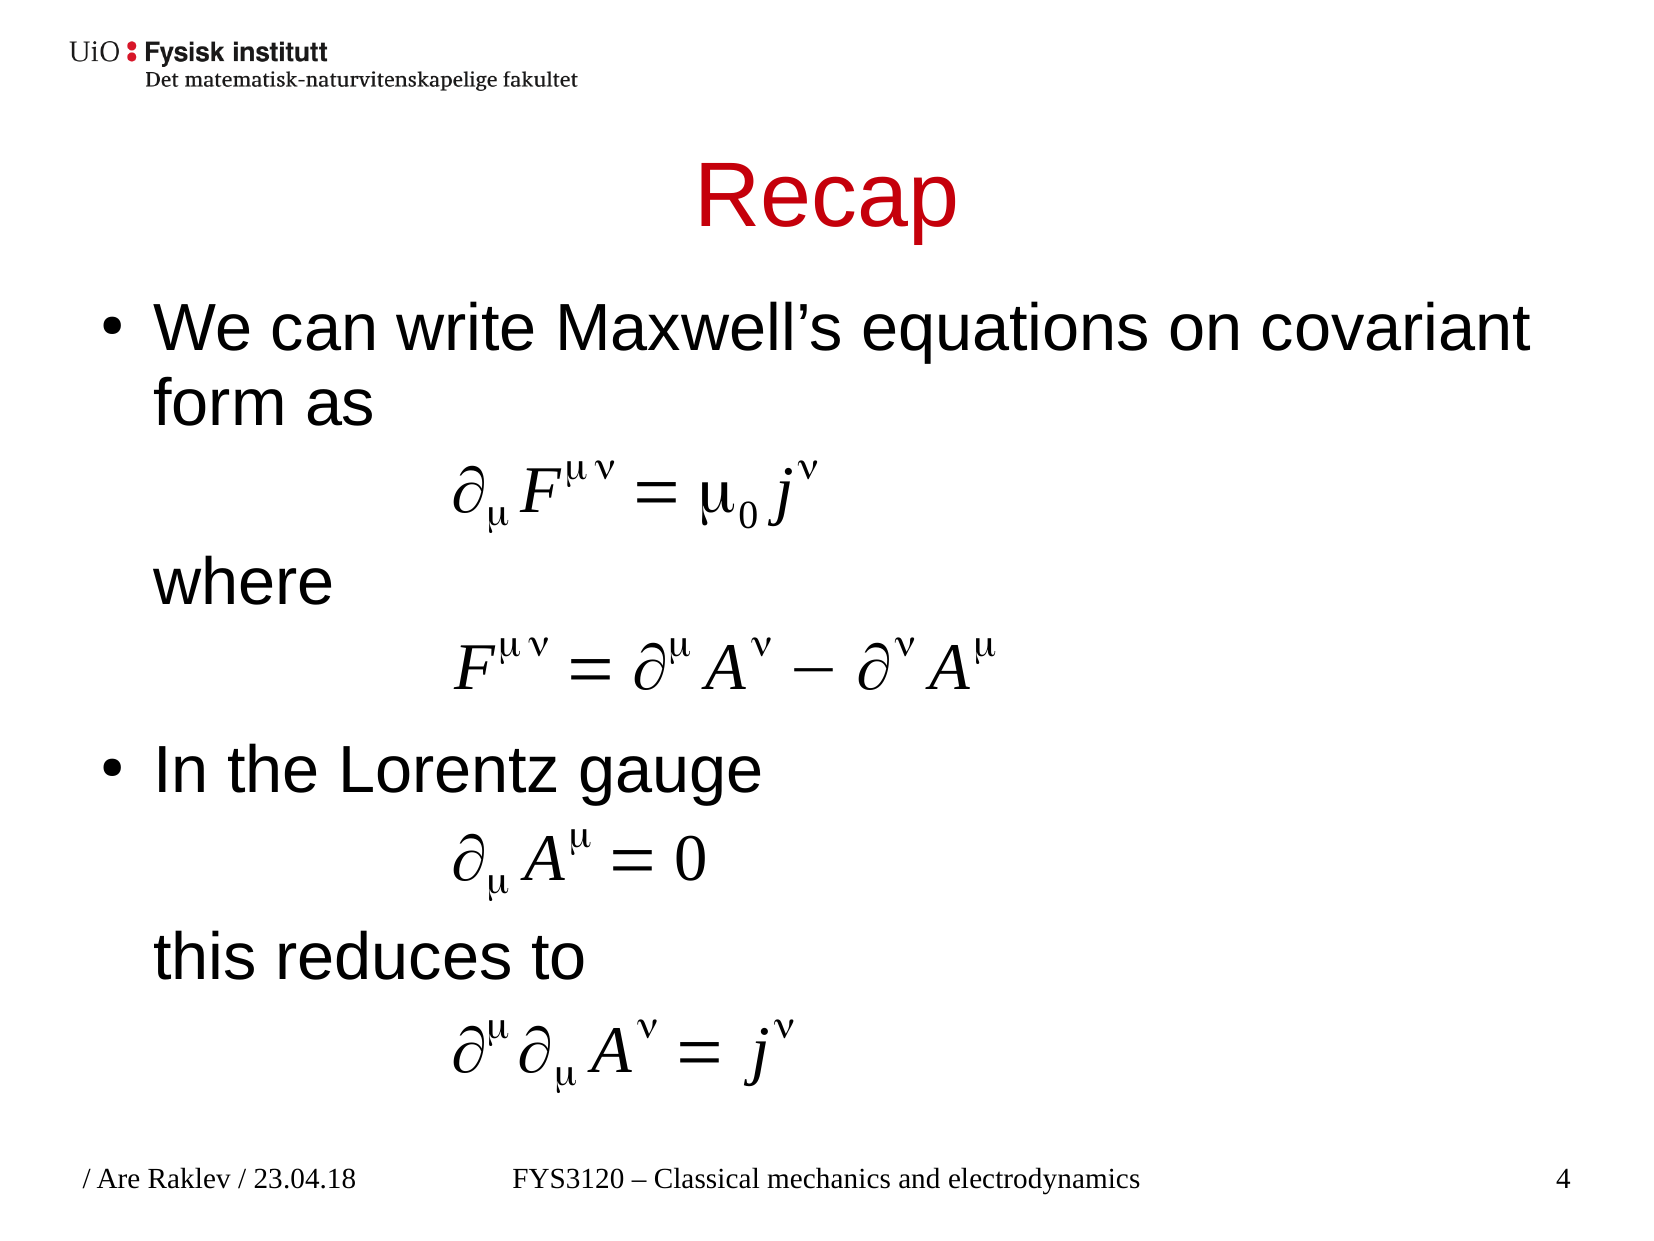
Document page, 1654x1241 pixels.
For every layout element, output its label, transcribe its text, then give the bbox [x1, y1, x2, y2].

chart [444, 1012, 802, 1096]
chart [444, 629, 1003, 704]
title Recap [82, 90, 1571, 290]
list We can write Maxwell’s equations on covariant form as where In the Lorentz gauge this reduces to [82, 290, 1571, 1241]
chart [444, 452, 826, 537]
chart [444, 820, 716, 904]
picture [68, 37, 581, 93]
